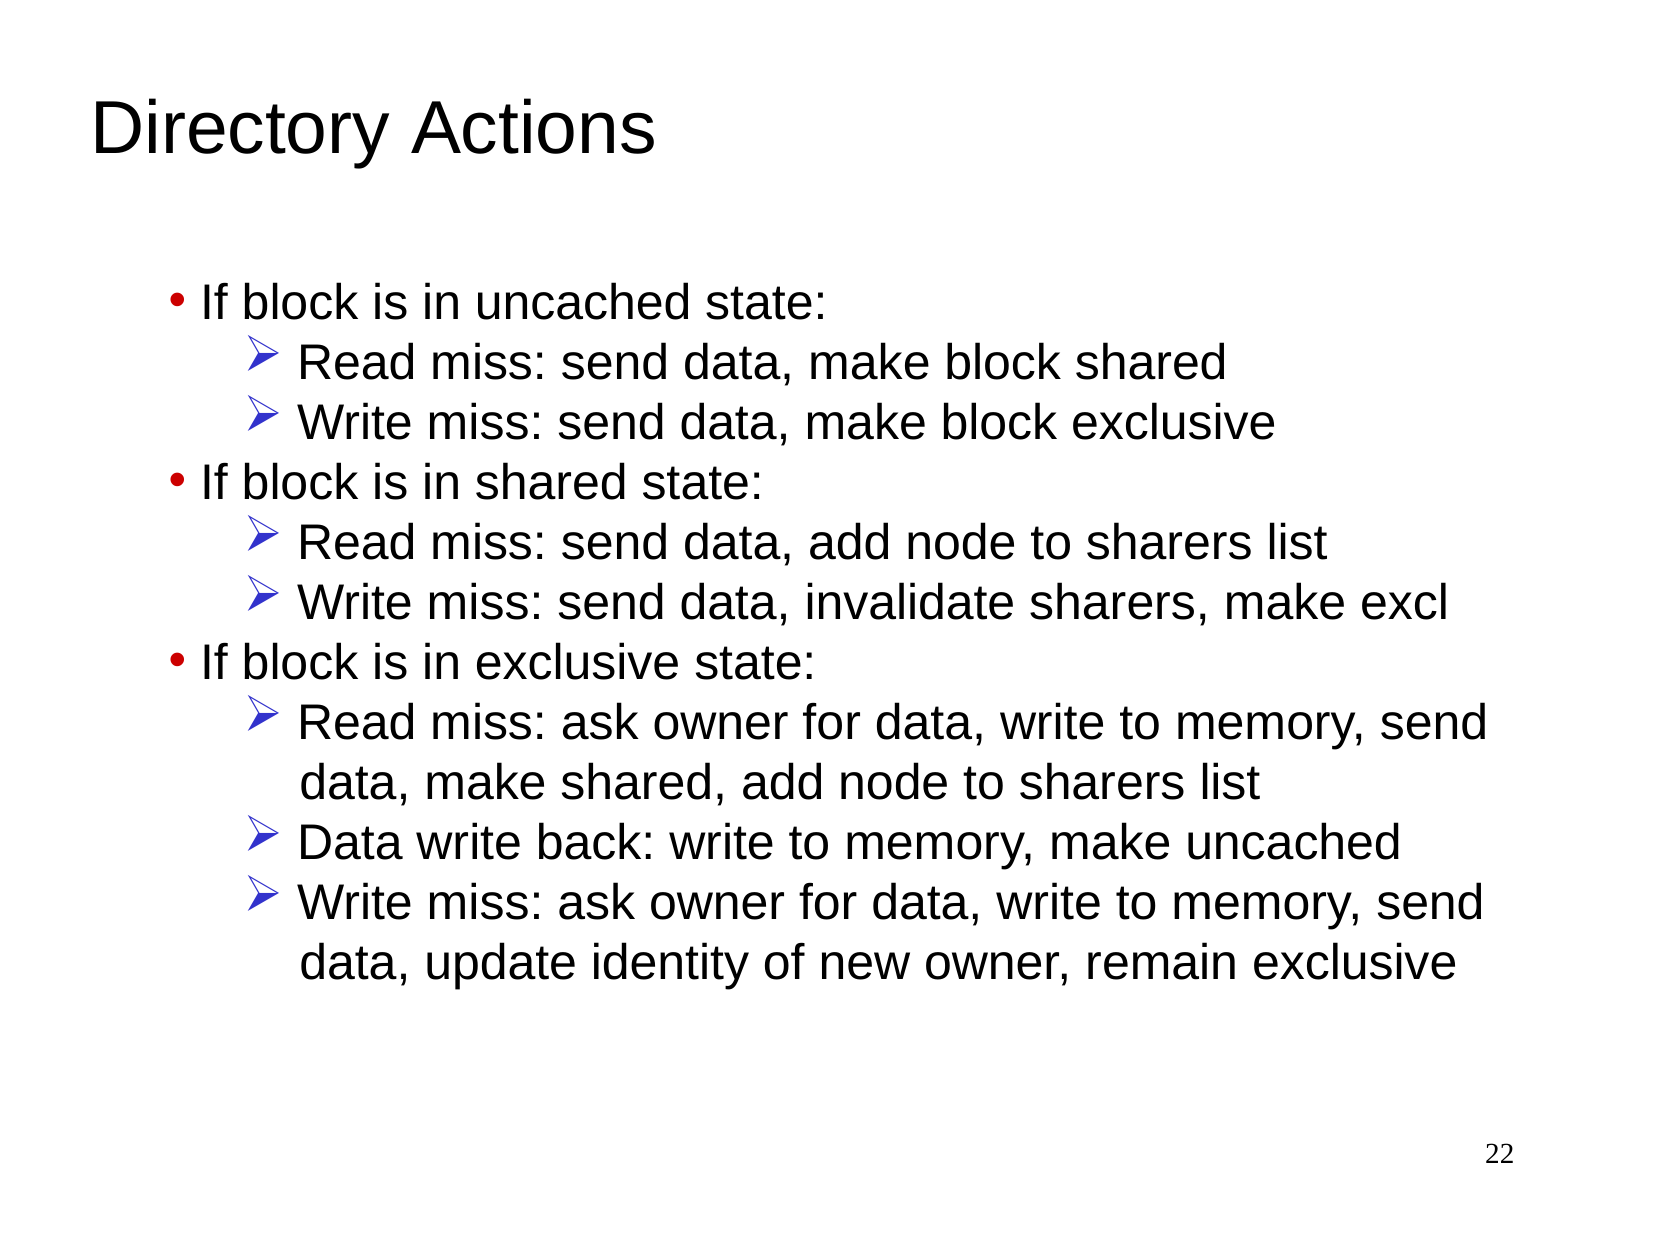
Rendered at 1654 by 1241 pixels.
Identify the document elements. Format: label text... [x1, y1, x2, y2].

text_box If block is in uncached state: Read miss: send data, make block shared Write miss: send data, make block exclusive If block is in shared state: Read miss: send data, add node to sharers list Write miss: send data, invalidate sharers, make excl If block is in exclusive state: Read miss: ask owner for data, write to memory, send data, make shared, add node to sharers list Data write back: write to memory, make uncached Write miss: ask owner for data, write to memory, send data, update identity of new owner, remain exclusive [153, 261, 1505, 998]
text_box Directory Actions [75, 71, 673, 177]
text_box <number> [1184, 1129, 1530, 1213]
